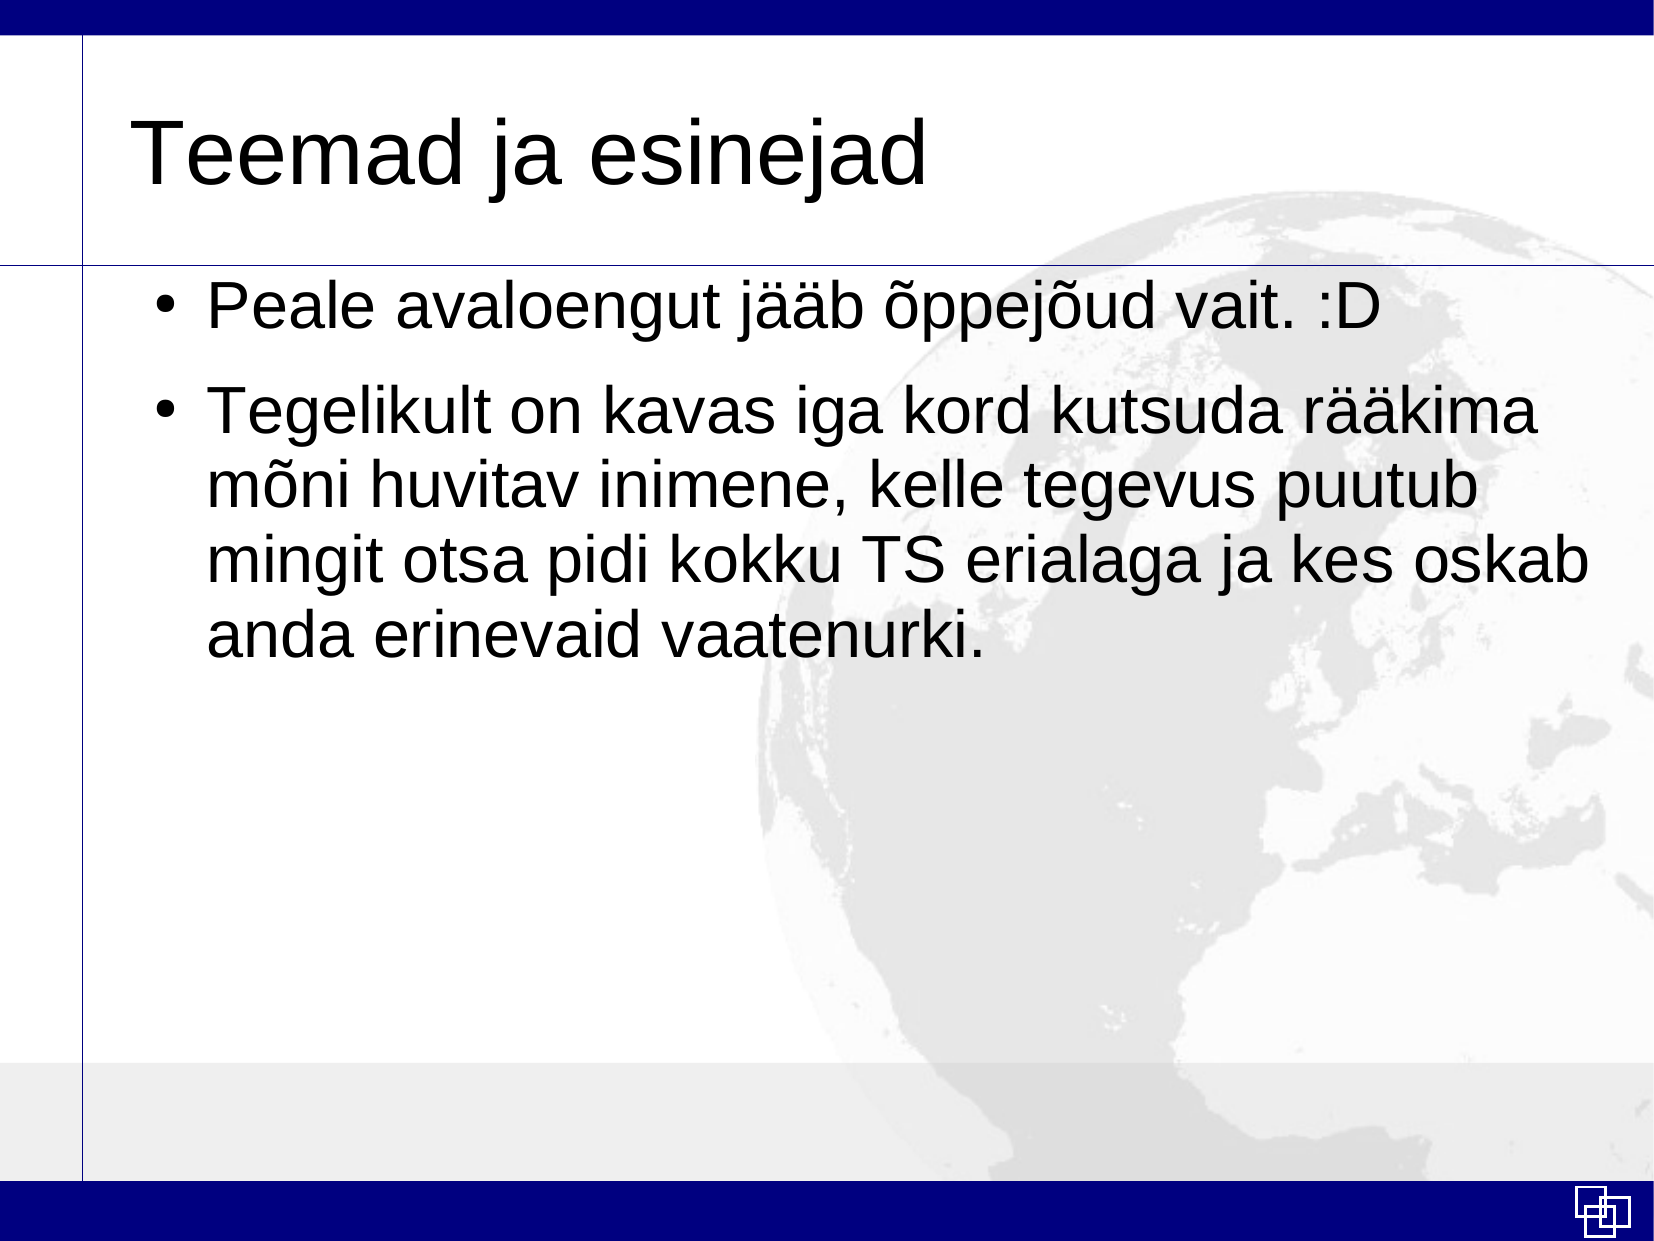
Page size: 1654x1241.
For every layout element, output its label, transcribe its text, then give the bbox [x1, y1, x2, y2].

list Peale avaloengut jääb õppejõud vait. :D Tegelikult on kavas iga kord kutsuda rääkima mõni huvitav inimene, kelle tegevus puutub mingit otsa pidi kokku TS erialaga ja kes oskab anda erinevaid vaatenurki. [135, 268, 1625, 1073]
title Teemad ja esinejad [129, 49, 1619, 257]
